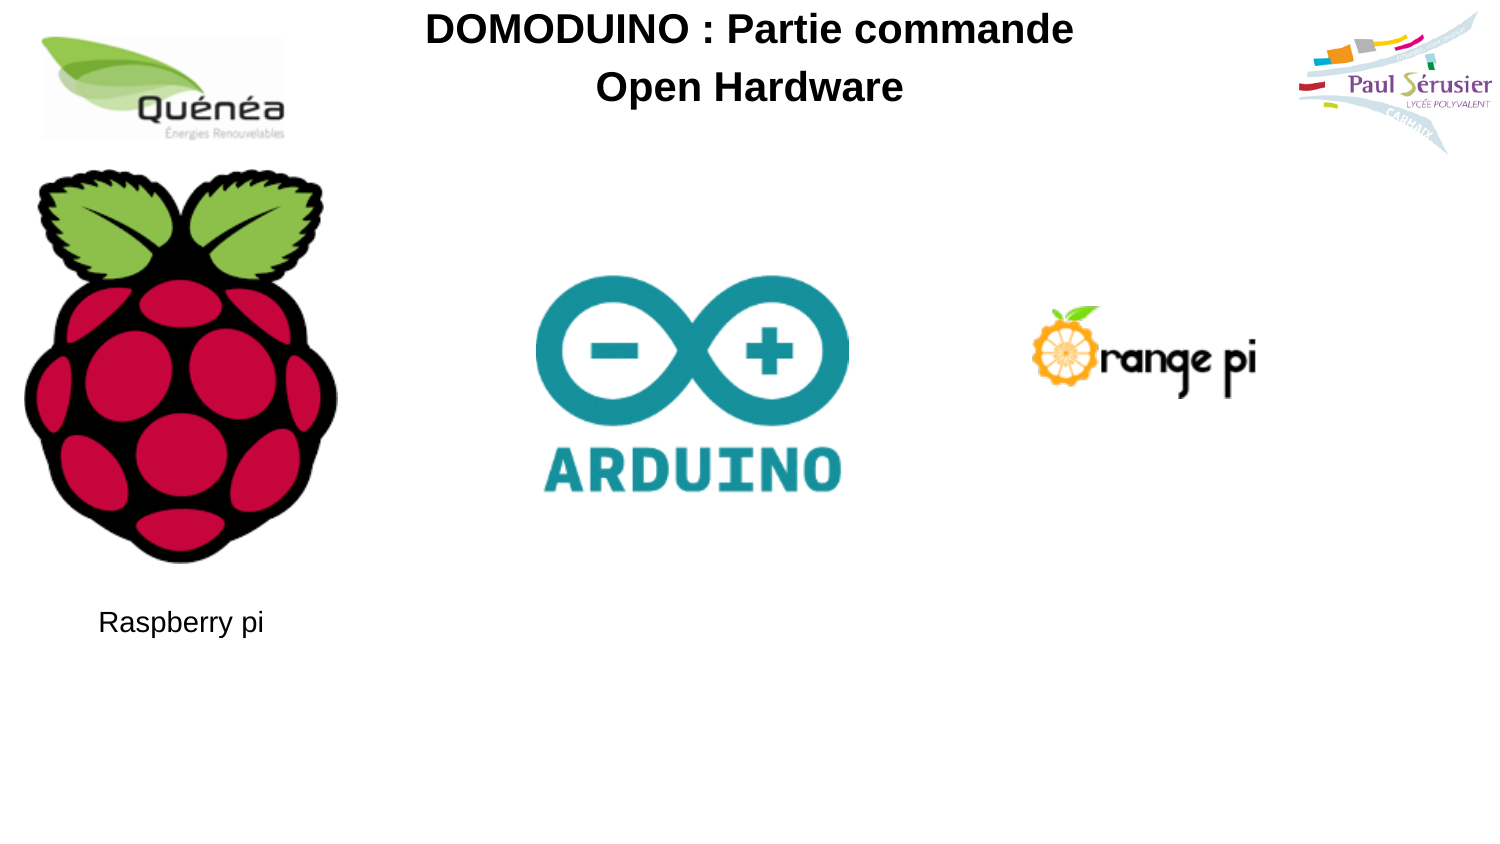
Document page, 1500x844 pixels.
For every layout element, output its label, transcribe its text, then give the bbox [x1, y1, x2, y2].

picture [39, 34, 289, 145]
picture [536, 227, 849, 541]
picture [24, 169, 338, 564]
text_box DOMODUINO : Partie commande Open Hardware [0, 0, 1500, 145]
text_box Raspberry pi [30, 588, 332, 664]
picture [1299, 10, 1492, 155]
picture [1009, 305, 1323, 400]
